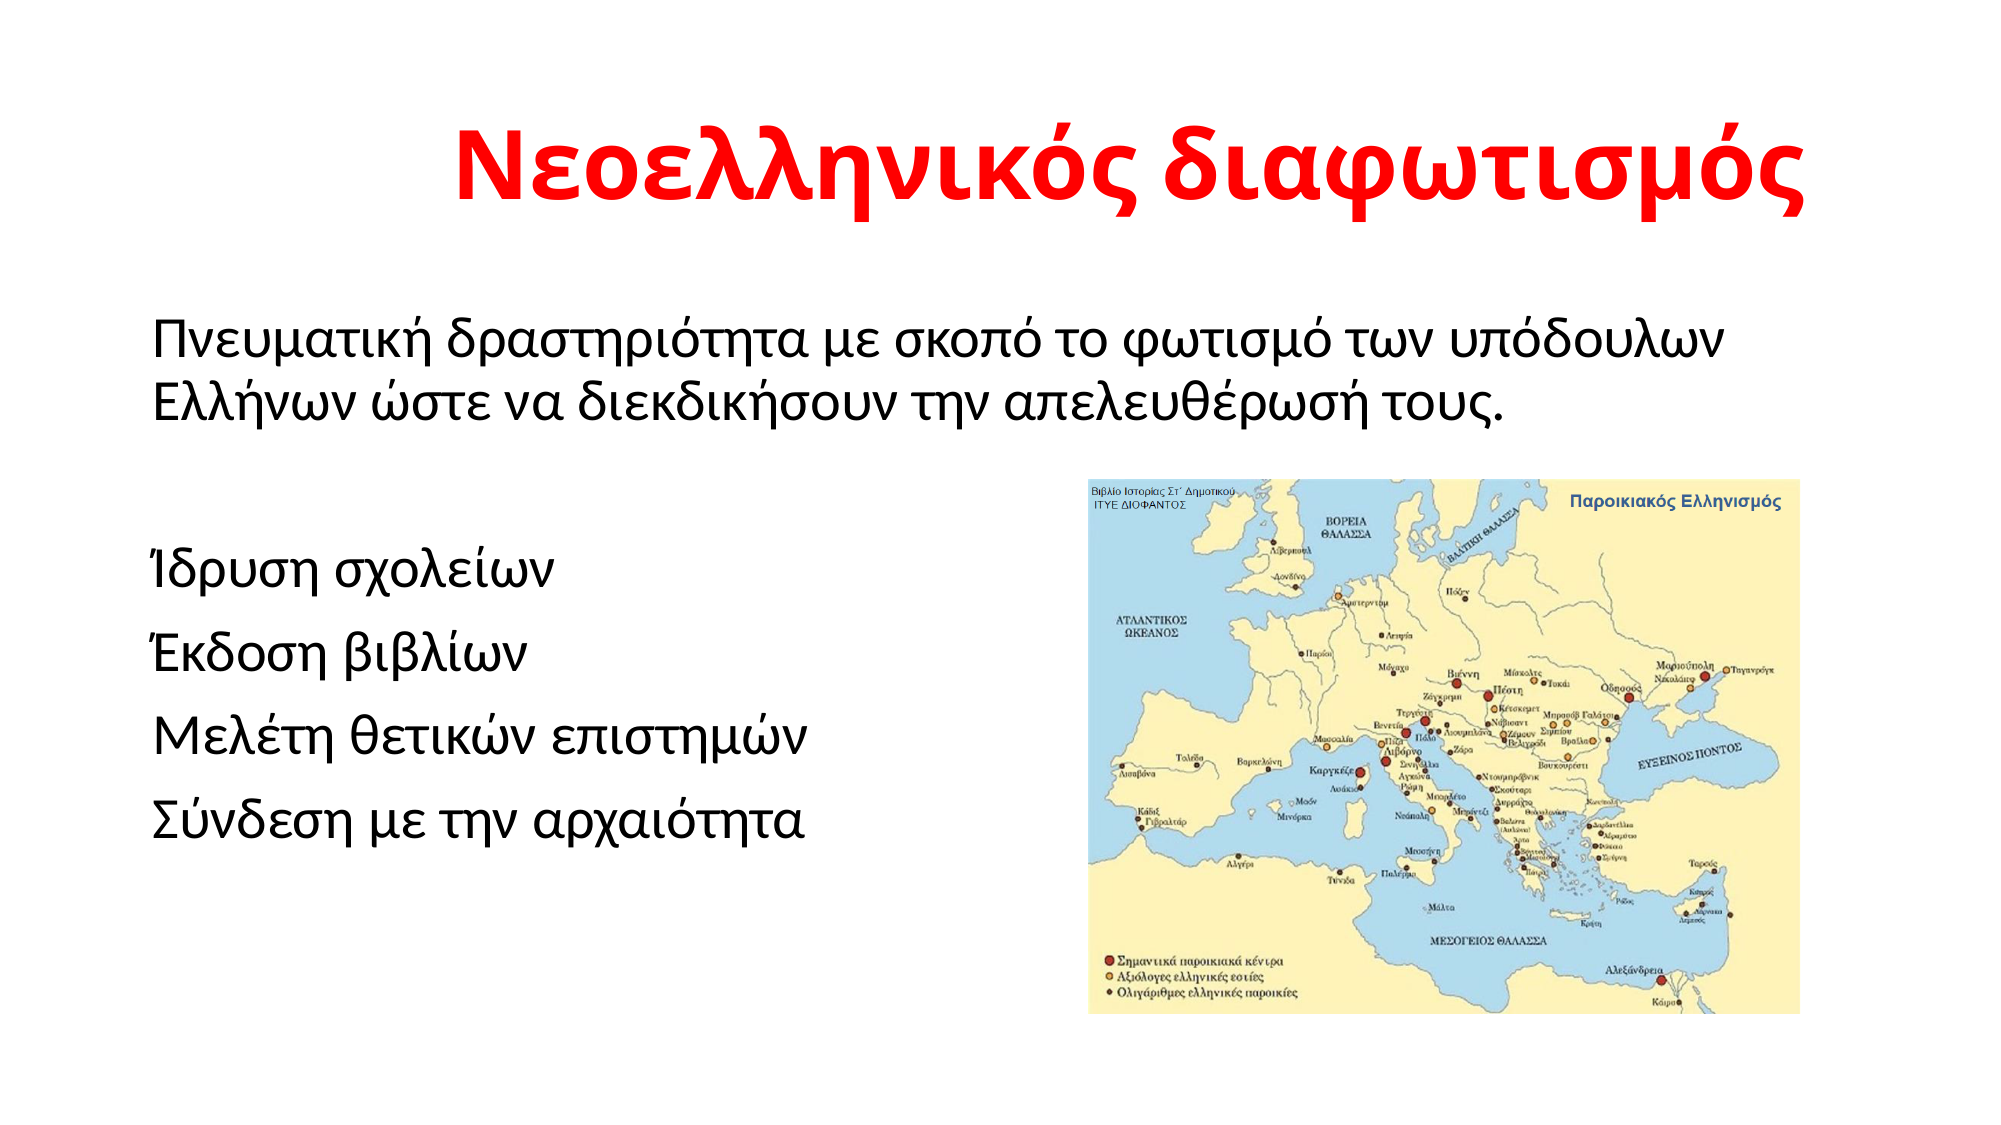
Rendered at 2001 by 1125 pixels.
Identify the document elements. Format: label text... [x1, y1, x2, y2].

picture [1087, 479, 1801, 1014]
list Πνευματική δραστηριότητα με σκοπό το φωτισμό των υπόδουλων Ελλήνων ώστε να διεκδικήσουν την απελευθέρωσή τους. Ίδρυση σχολείων Έκδοση βιβλίων Μελέτη θετικών επιστημών Σύνδεση με την αρχαιότητα [137, 299, 1863, 1014]
title Νεοελληνικός διαφωτισμός [137, 59, 1863, 278]
